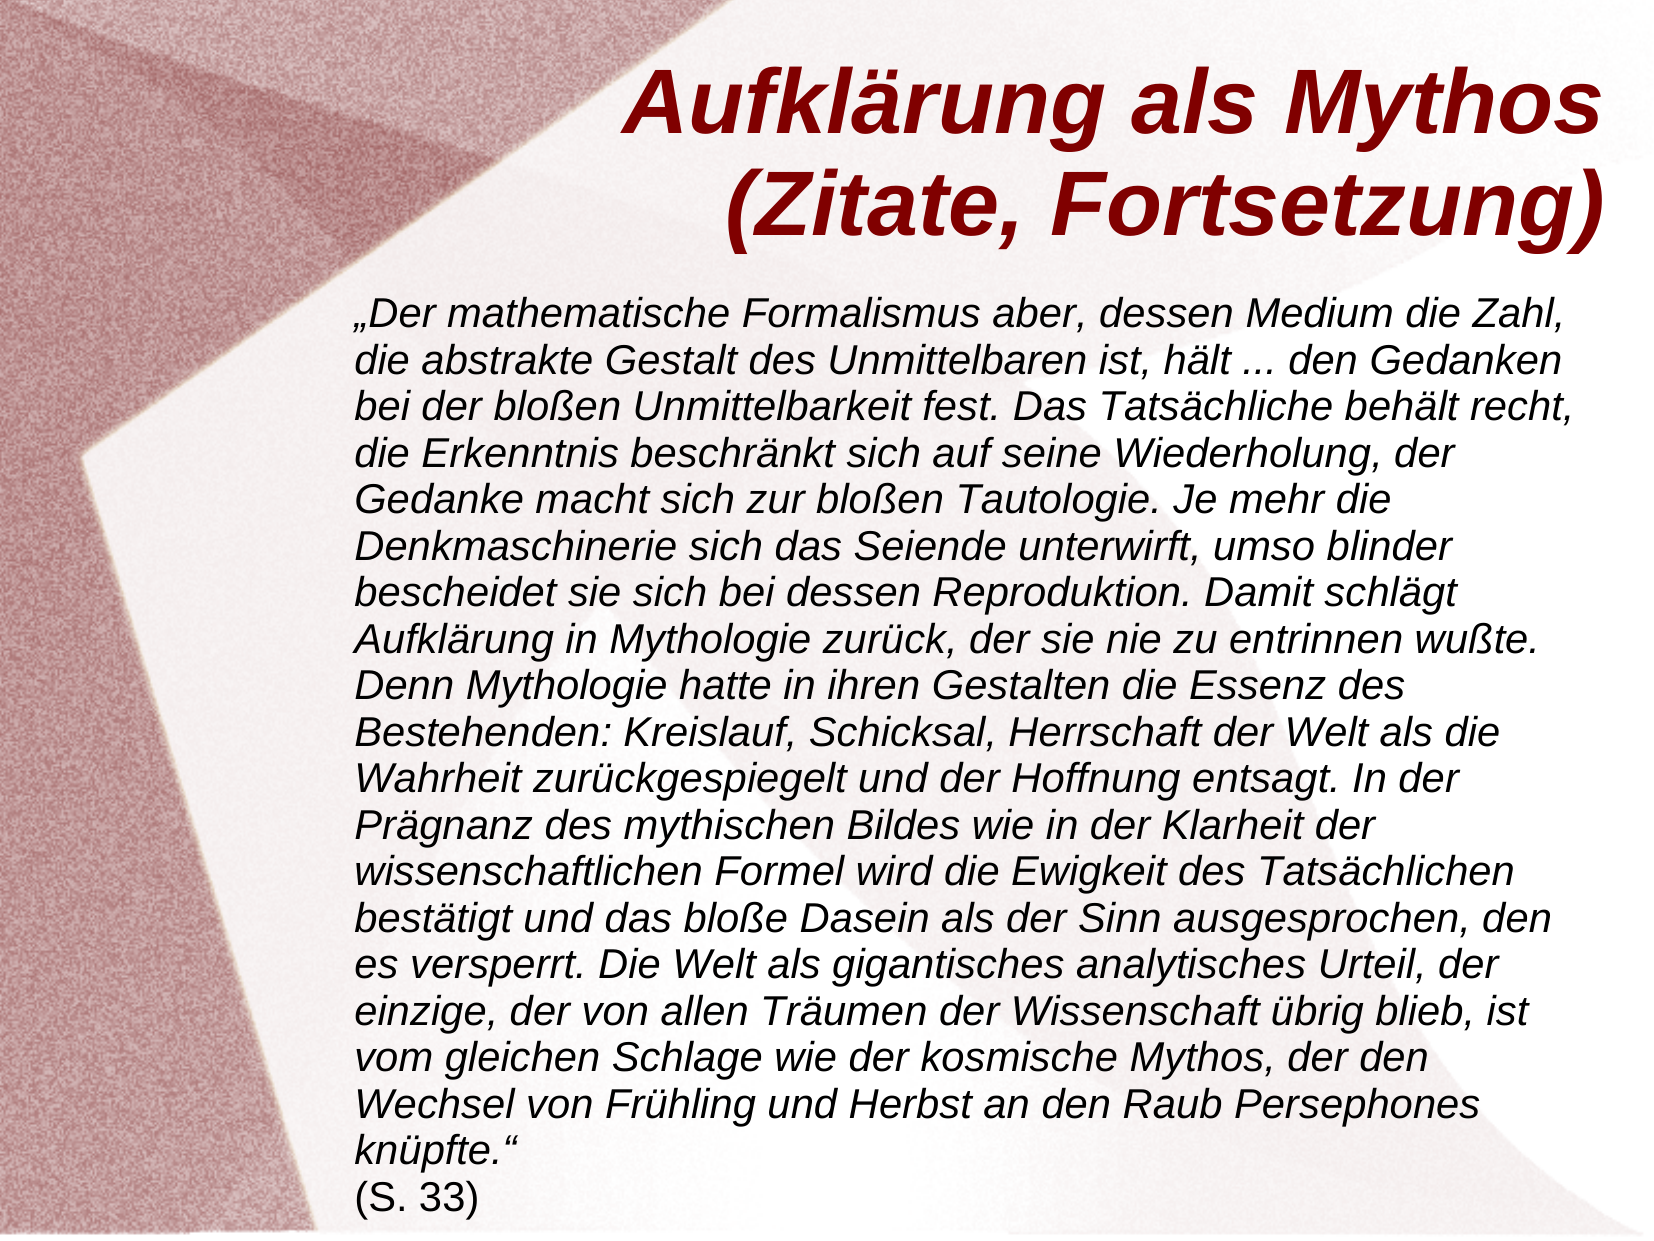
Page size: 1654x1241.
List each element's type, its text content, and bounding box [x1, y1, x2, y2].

title Aufklärung als Mythos (Zitate, Fortsetzung) [596, 50, 1607, 256]
list „Der mathematische Formalismus aber, dessen Medium die Zahl, die abstrakte Gestalt des Unmittelbaren ist, hält ... den Gedanken bei der bloßen Unmittelbarkeit fest. Das Tatsächliche behält recht, die Erkenntnis beschränkt sich auf seine Wiederholung, der Gedanke macht sich zur bloßen Tautologie. Je mehr die Denkmaschinerie sich das Seiende unterwirft, umso blinder bescheidet sie sich bei dessen Reproduktion. Damit schlägt Aufklärung in Mythologie zurück, der sie nie zu entrinnen wußte. Denn Mythologie hatte in ihren Gestalten die Essenz des Bestehenden: Kreislauf, Schicksal, Herrschaft der Welt als die Wahrheit zurückgespiegelt und der Hoffnung entsagt. In der Prägnanz des mythischen Bildes wie in der Klarheit der wissenschaftlichen Formel wird die Ewigkeit des Tatsächlichen bestätigt und das bloße Dasein als der Sinn ausgesprochen, den es versperrt. Die Welt als gigantisches analytisches Urteil, der einzige, der von allen Träumen der Wissenschaft übrig blieb, ist vom gleichen Schlage wie der kosmische Mythos, der den Wechsel von Frühling und Herbst an den Raub Persephones knüpfte.“ (S. 33) [354, 290, 1601, 1220]
picture [0, 0, 1654, 1241]
